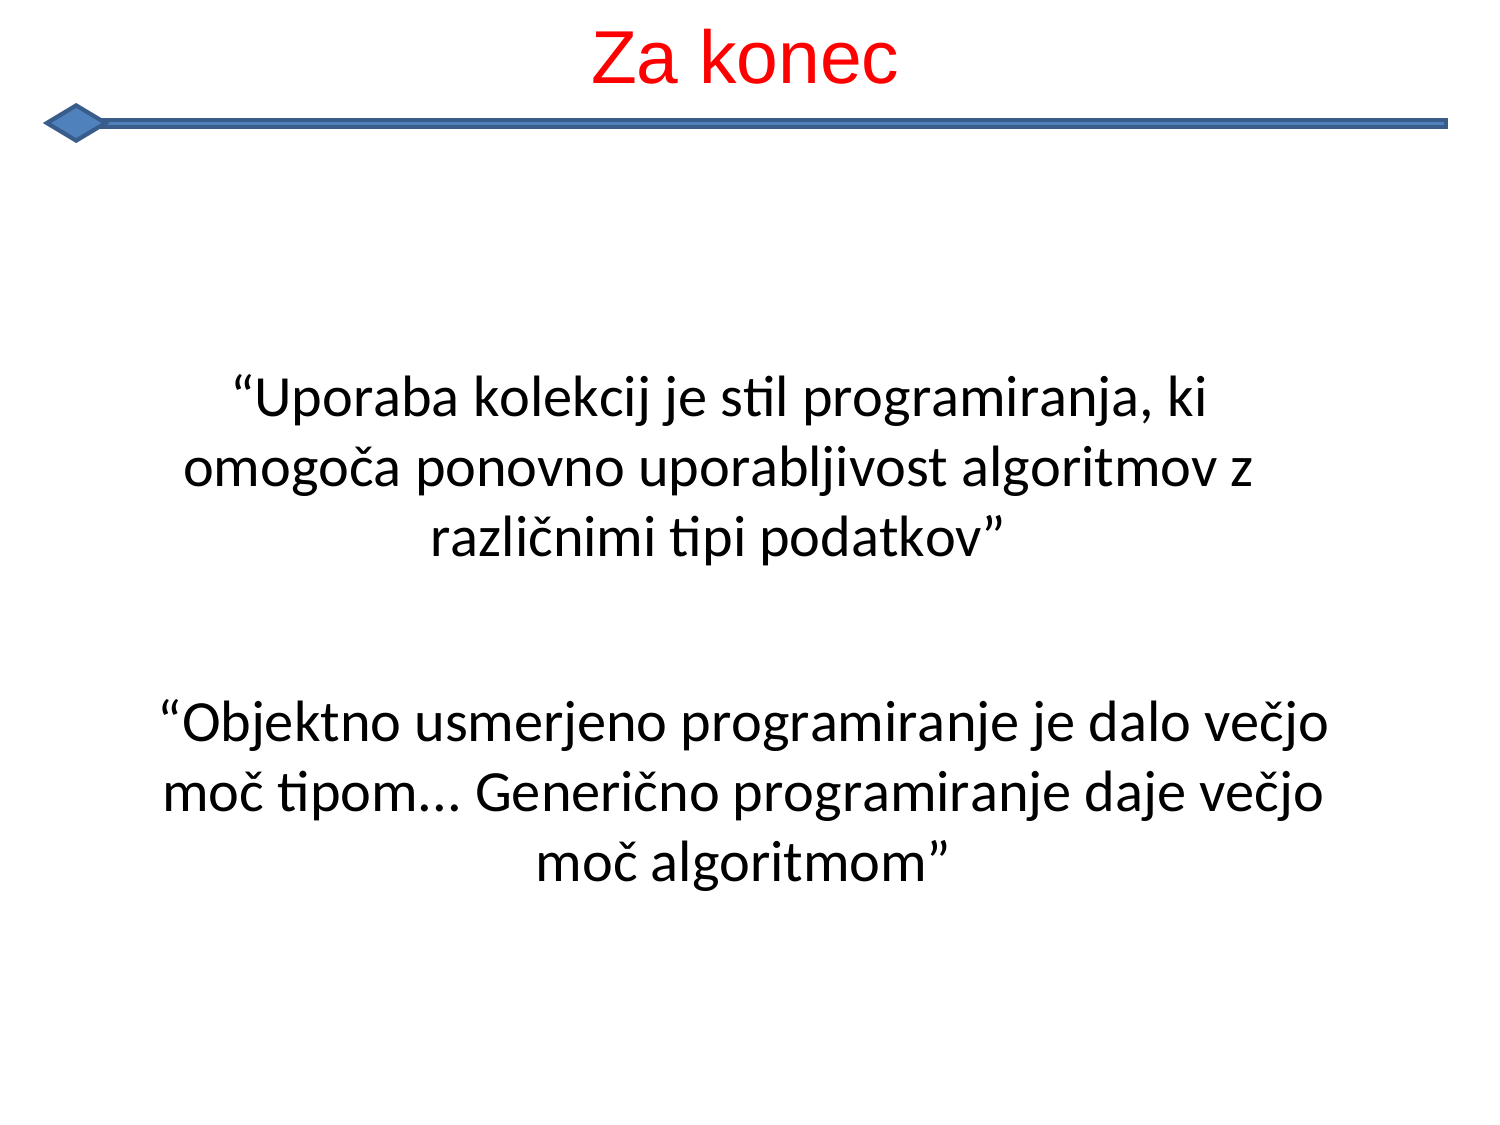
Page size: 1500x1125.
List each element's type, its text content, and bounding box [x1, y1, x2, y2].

text_box “Uporaba kolekcij je stil programiranja, ki omogoča ponovno uporabljivost algoritmov z različnimi tipi podatkov” [112, 350, 1326, 576]
text_box “Objektno usmerjeno programiranje je dalo večjo moč tipom... Generično programiranje daje večjo moč algoritmom” [124, 675, 1363, 901]
title Za konec [70, 0, 1421, 108]
